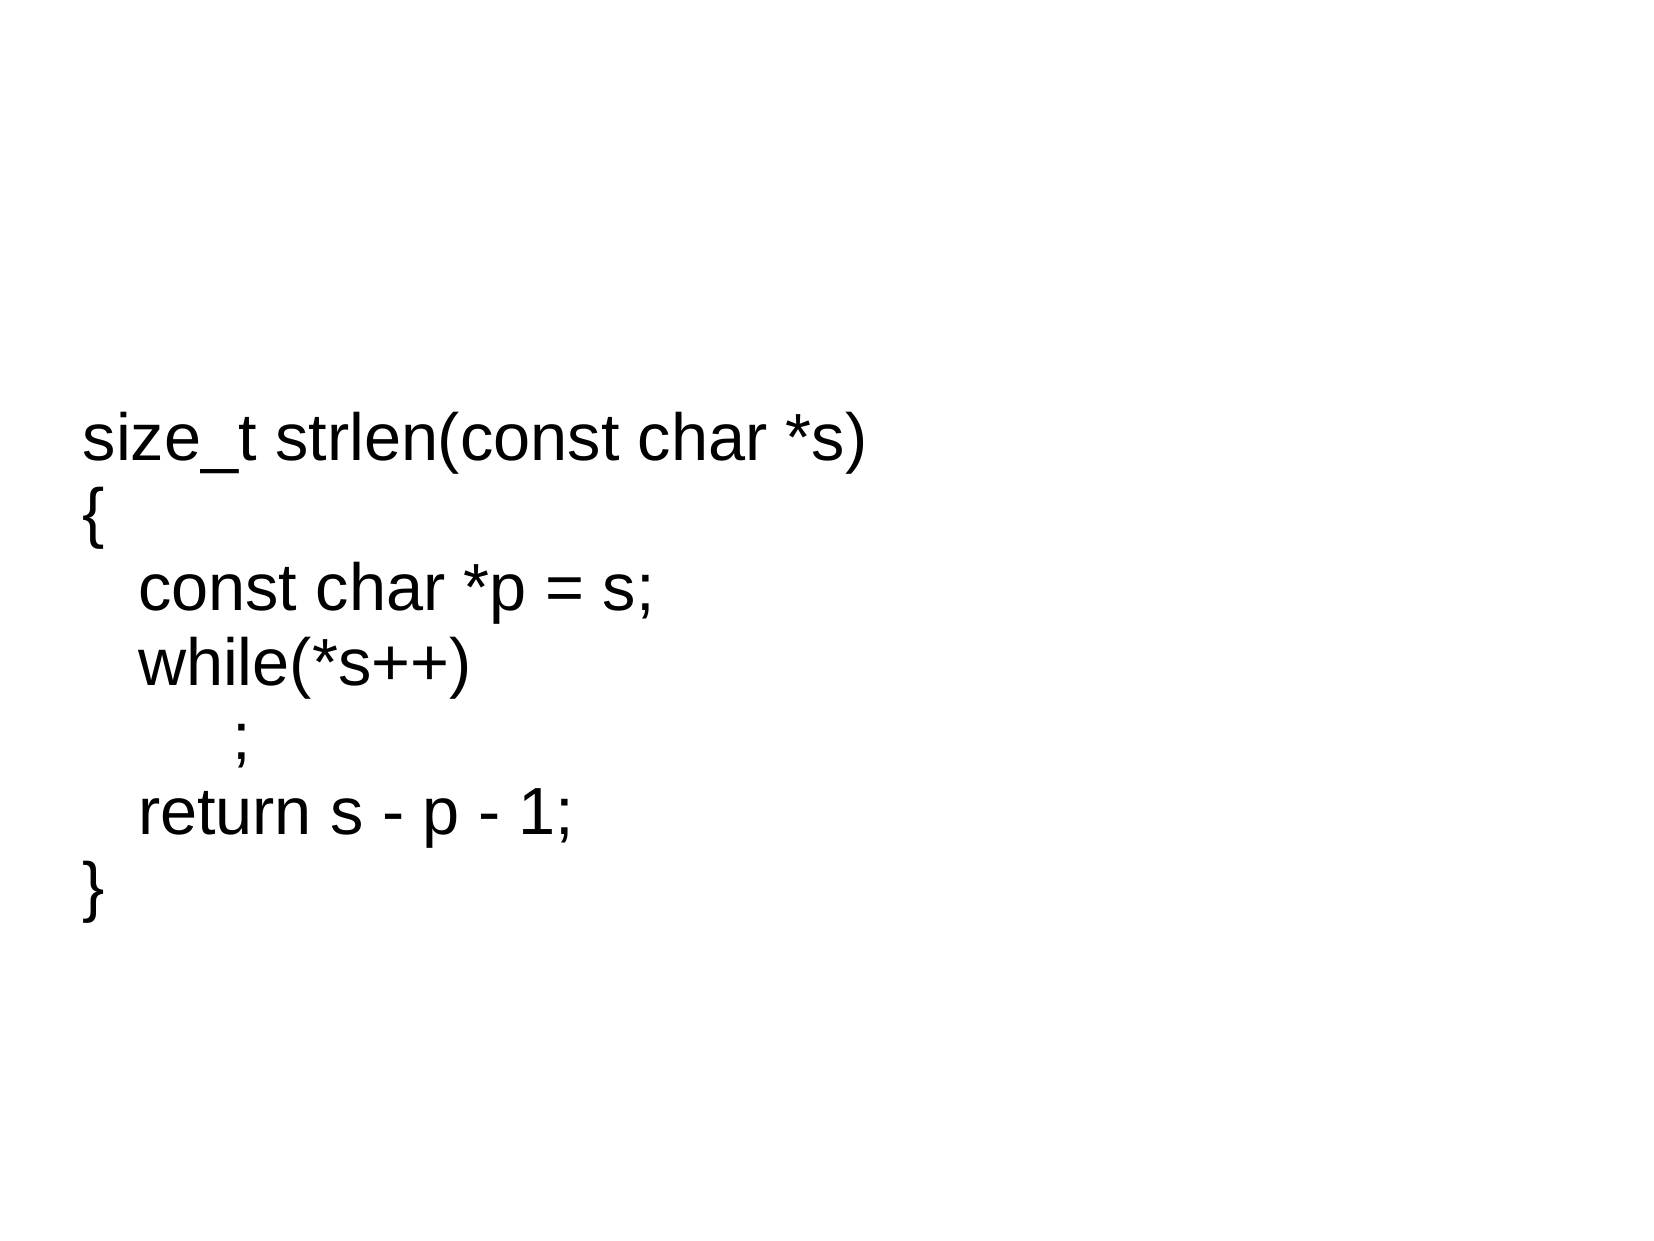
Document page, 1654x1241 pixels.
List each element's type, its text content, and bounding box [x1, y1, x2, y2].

text_box size_t strlen(const char *s) { const char *p = s; while(*s++) ; return s - p - 1; } [82, 297, 1571, 1102]
